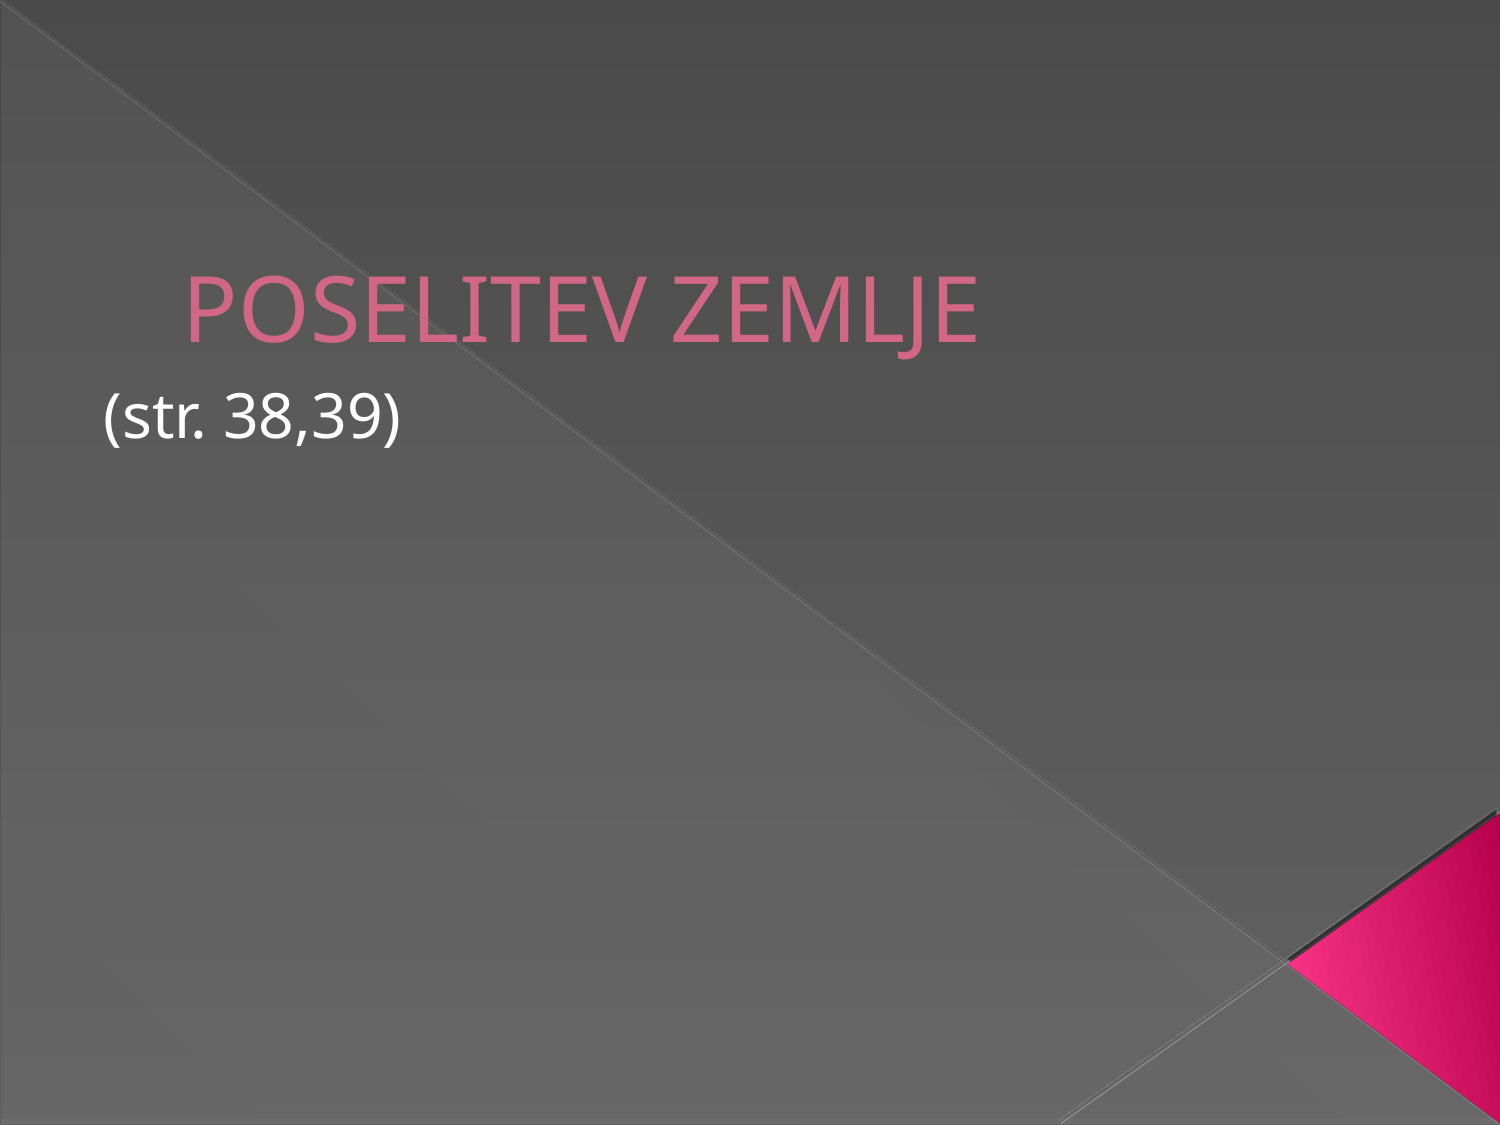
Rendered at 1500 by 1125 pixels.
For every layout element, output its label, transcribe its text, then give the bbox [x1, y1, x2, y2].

subtitle (str. 38,39) [88, 369, 1412, 657]
title POSELITEV ZEMLJE [88, 127, 1412, 369]
